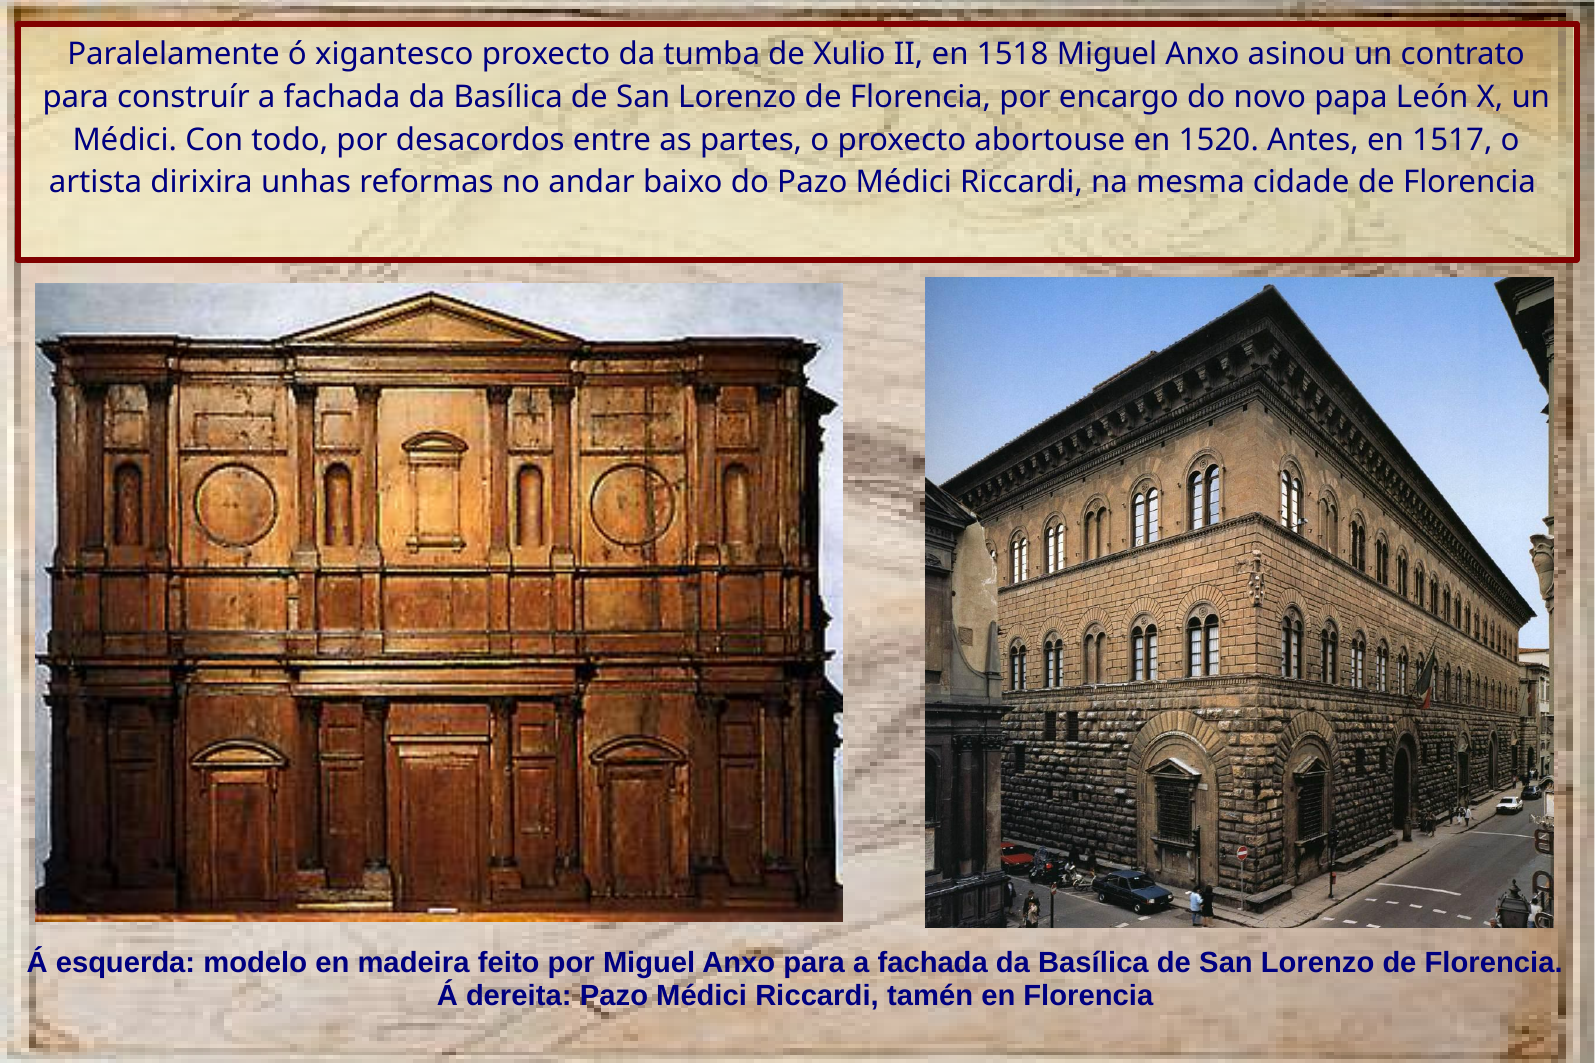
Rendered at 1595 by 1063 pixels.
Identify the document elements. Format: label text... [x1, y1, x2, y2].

text_box Á esquerda: modelo en madeira feito por Miguel Anxo para a fachada da Basílica de San Lorenzo de Florencia. Á dereita: Pazo Médici Riccardi, tamén en Florencia [11, 938, 1579, 1020]
picture [0, 0, 1595, 1063]
text_box Paralelamente ó xigantesco proxecto da tumba de Xulio II, en 1518 Miguel Anxo asinou un contrato para construír a fachada da Basílica de San Lorenzo de Florencia, por encargo do novo papa León X, un Médici. Con todo, por desacordos entre as partes, o proxecto abortouse en 1520. Antes, en 1517, o artista dirixira unhas reformas no andar baixo do Pazo Médici Riccardi, na mesma cidade de Florencia [17, 23, 1577, 260]
